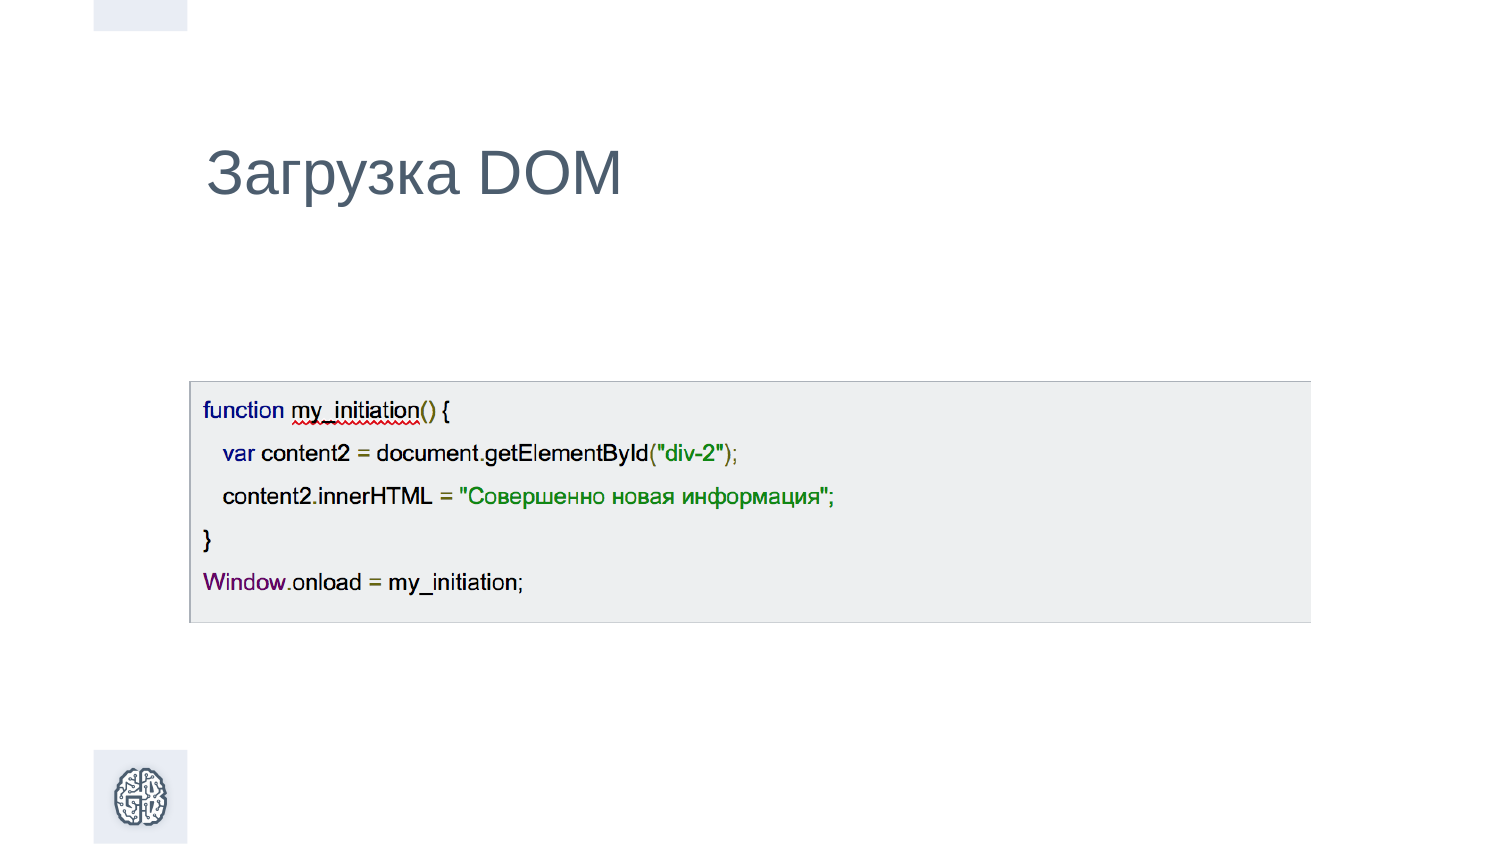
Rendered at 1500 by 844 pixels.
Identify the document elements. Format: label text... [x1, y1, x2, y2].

picture [186, 381, 1311, 623]
picture [106, 760, 175, 834]
title Загрузка DOM [186, 94, 1311, 244]
